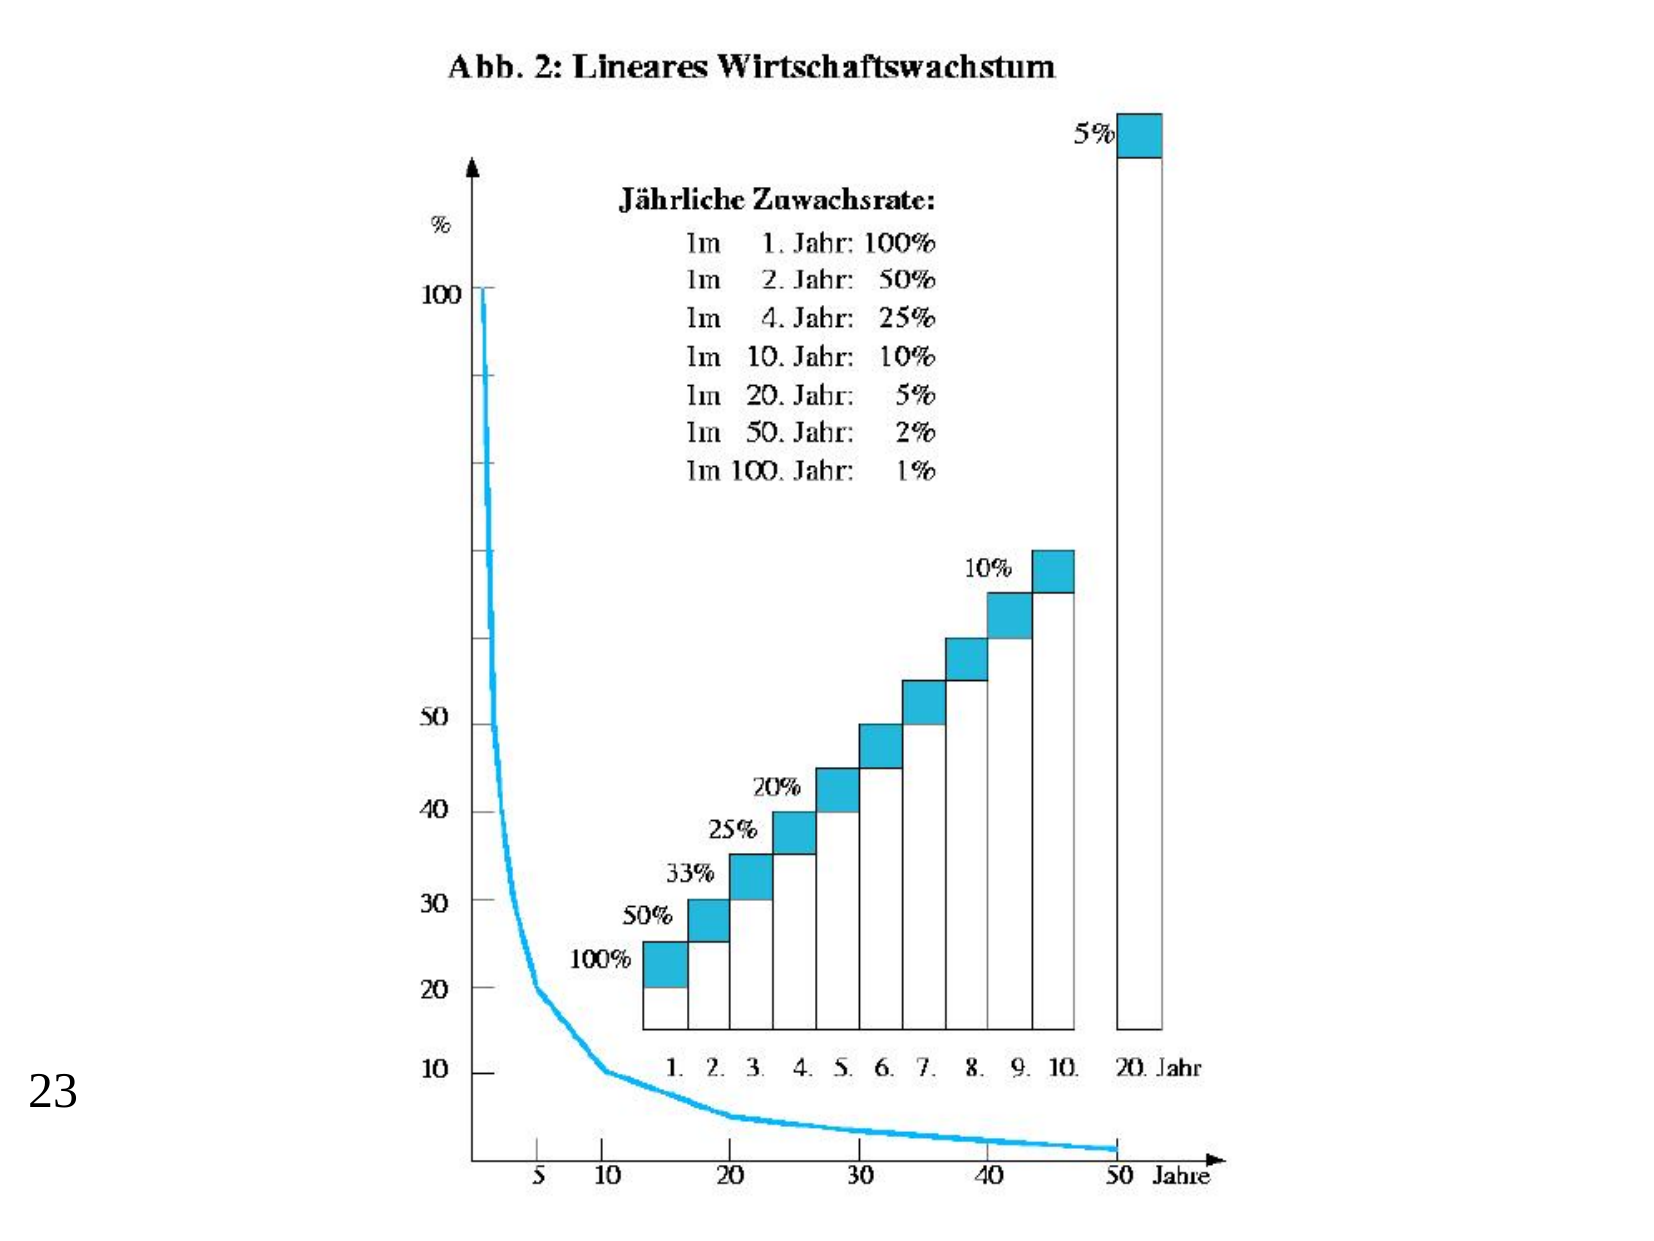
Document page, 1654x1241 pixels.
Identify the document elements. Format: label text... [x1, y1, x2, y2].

picture [380, 0, 1283, 1241]
text_box <Nummer> [29, 1062, 264, 1124]
